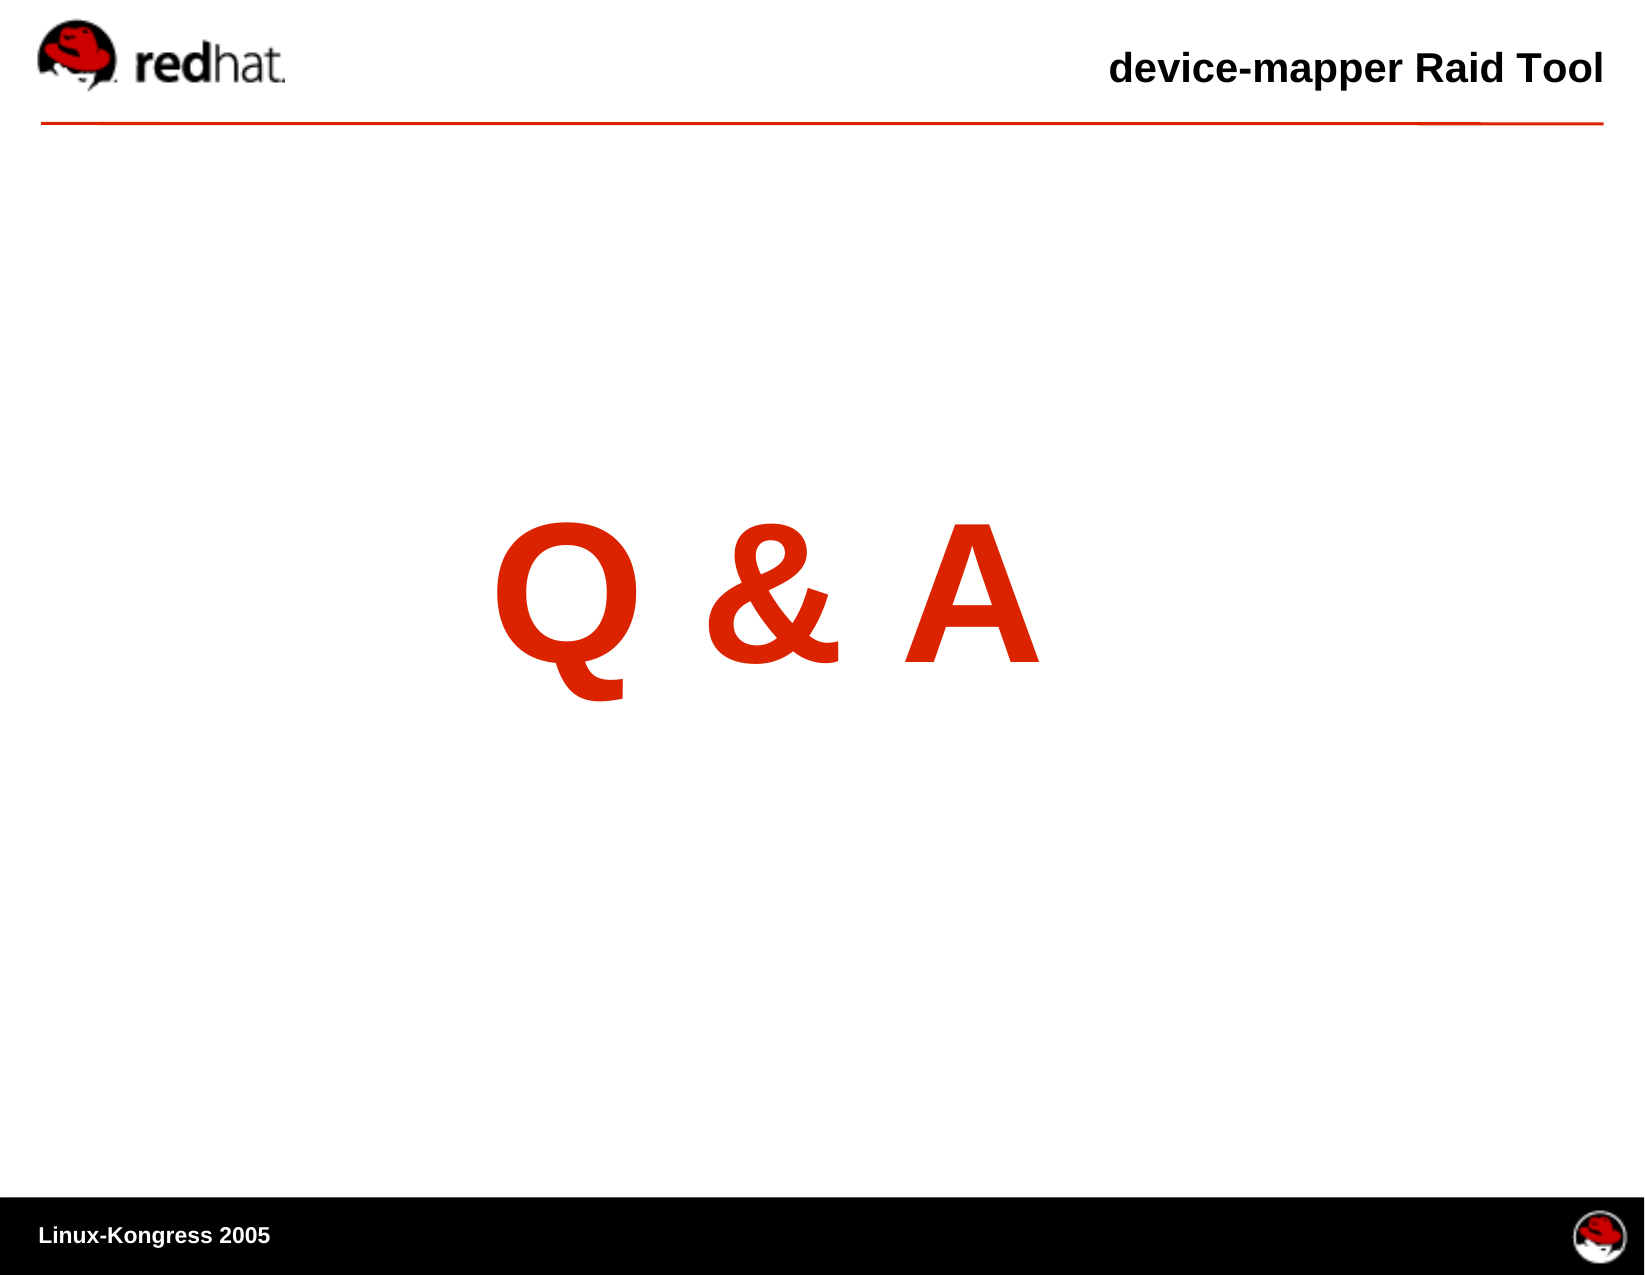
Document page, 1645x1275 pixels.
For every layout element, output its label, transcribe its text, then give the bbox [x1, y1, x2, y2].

text_box Q & A [489, 481, 686, 576]
text_box [0, 1197, 1645, 1275]
text_box Q & A [528, 545, 605, 576]
picture [1568, 1207, 1632, 1270]
text_box device-mapper Raid Tool [959, 44, 1605, 97]
picture [36, 17, 285, 102]
text_box Linux-Kongress 2005 [38, 1222, 382, 1252]
